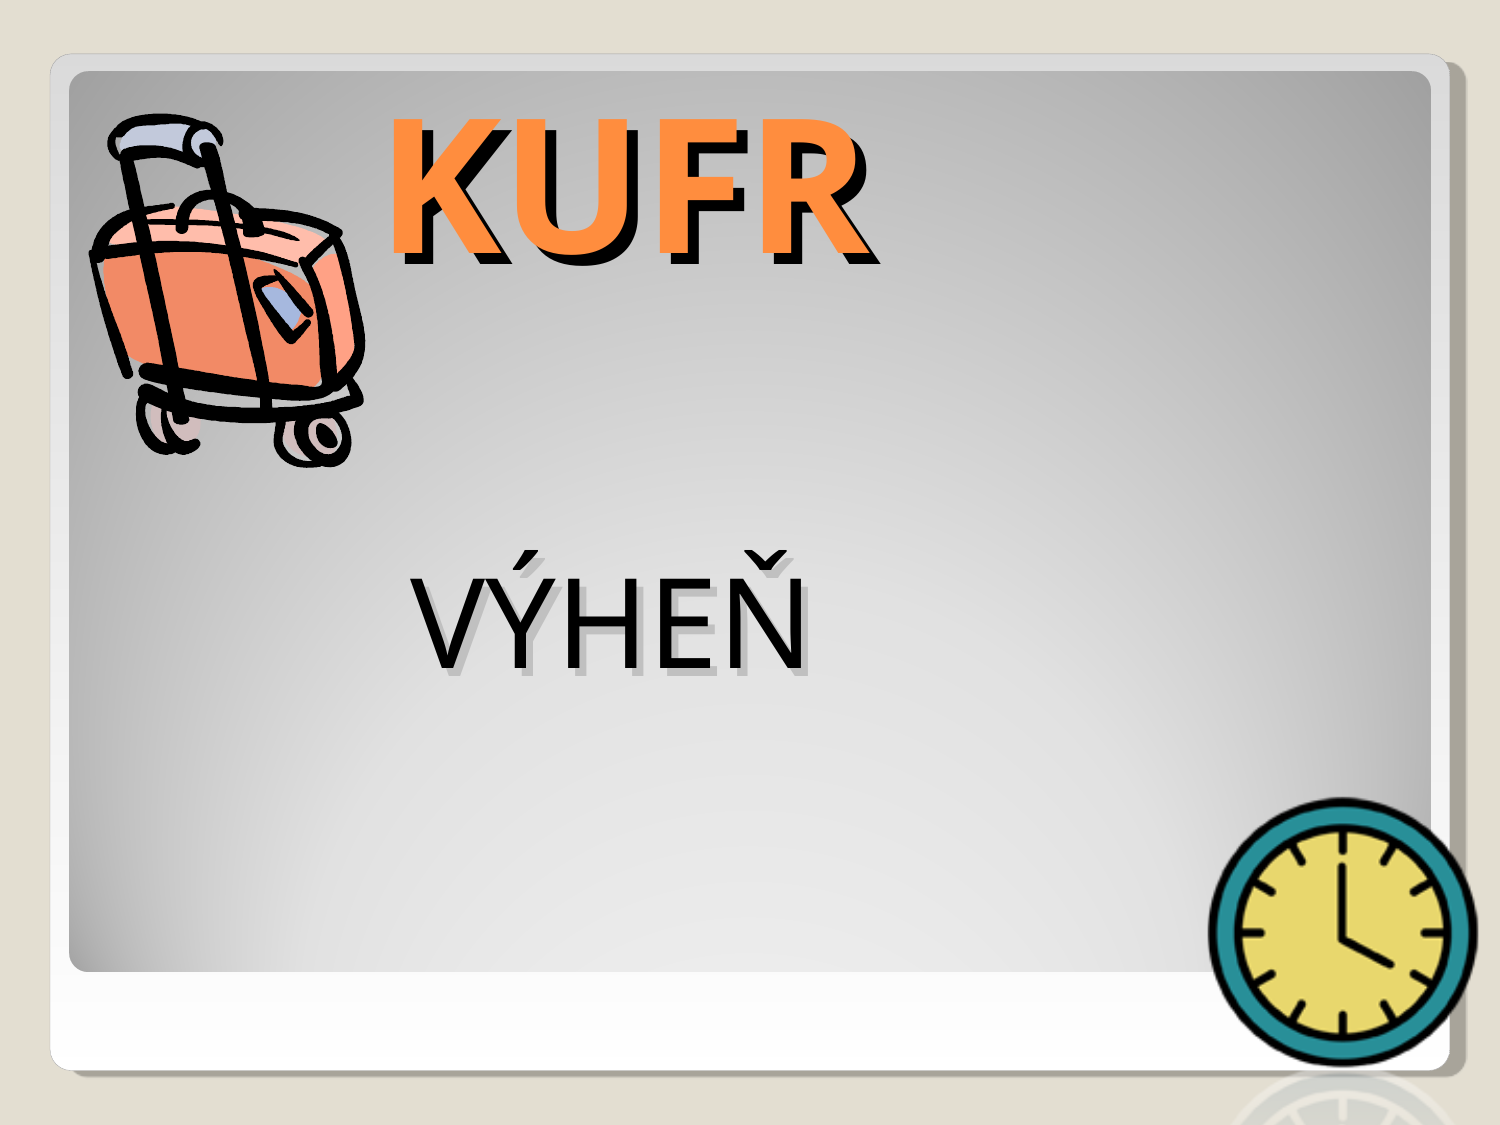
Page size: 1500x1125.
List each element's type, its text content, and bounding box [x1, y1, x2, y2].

text_box KUFR [362, 54, 1379, 362]
picture [69, 71, 1500, 1125]
text_box VÝHEŇ [107, 536, 1117, 780]
